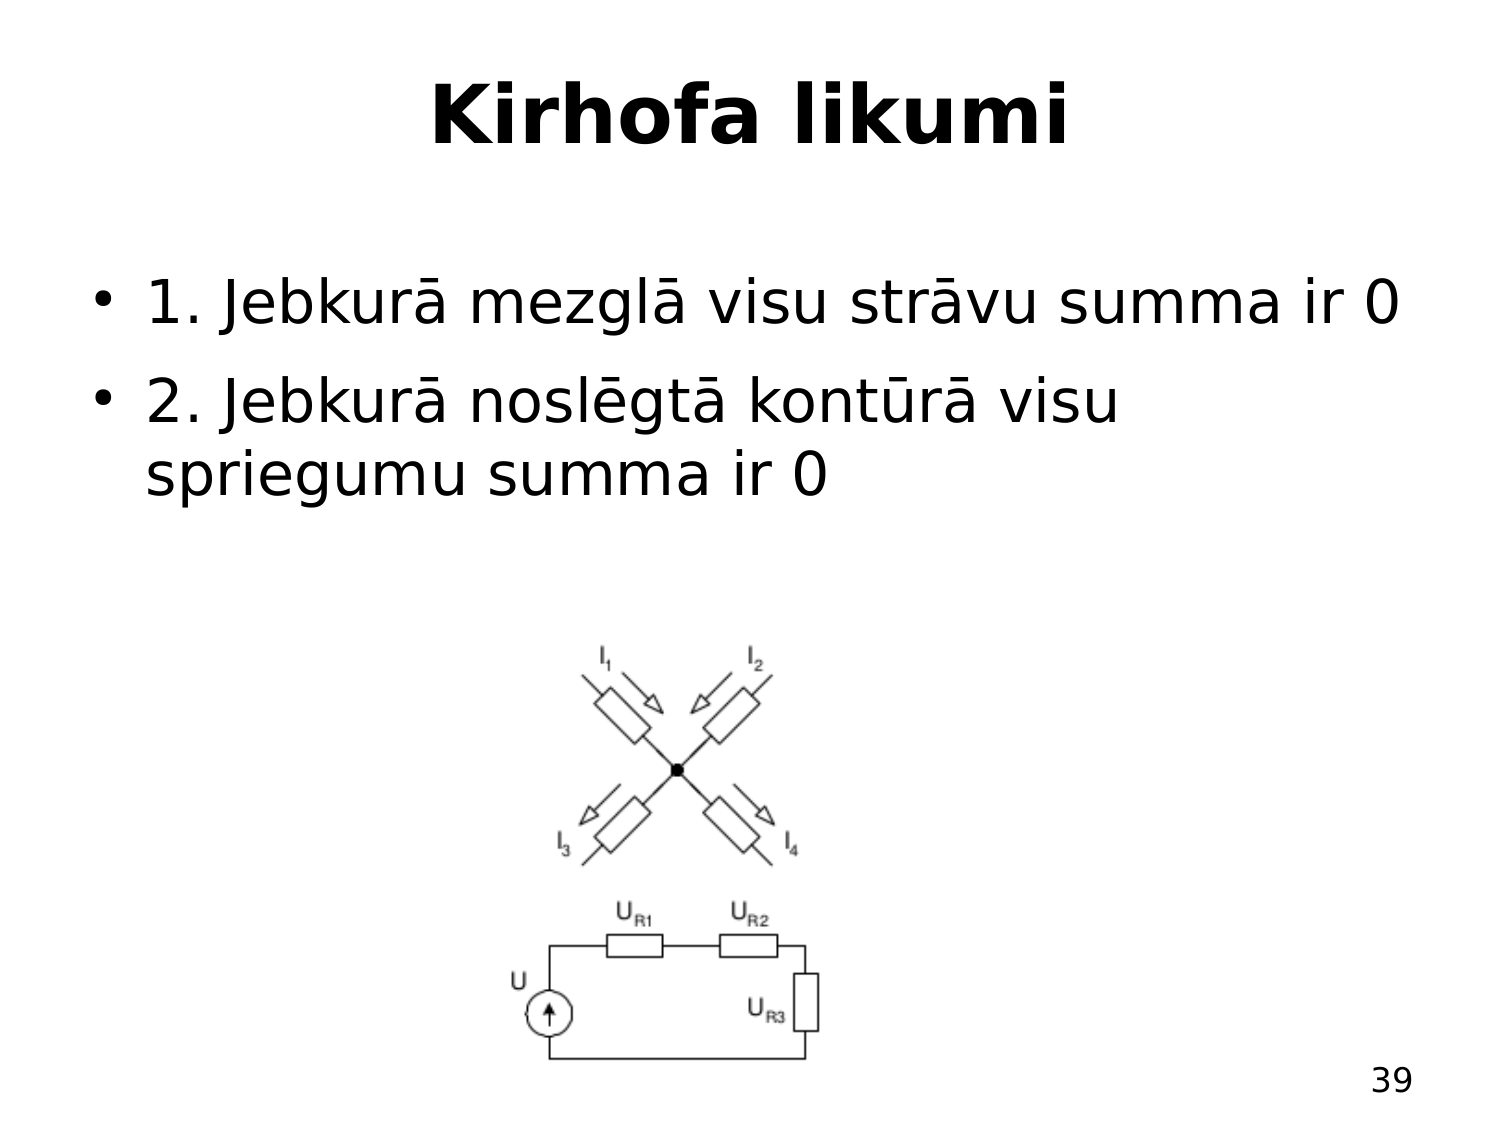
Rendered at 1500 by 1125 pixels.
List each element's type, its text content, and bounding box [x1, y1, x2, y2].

picture [501, 603, 838, 1075]
title Kirhofa likumi [75, 44, 1425, 177]
list 1. Jebkurā mezglā visu strāvu summa ir 0 2. Jebkurā noslēgtā kontūrā visu spriegumu summa ir 0 [75, 263, 1425, 575]
